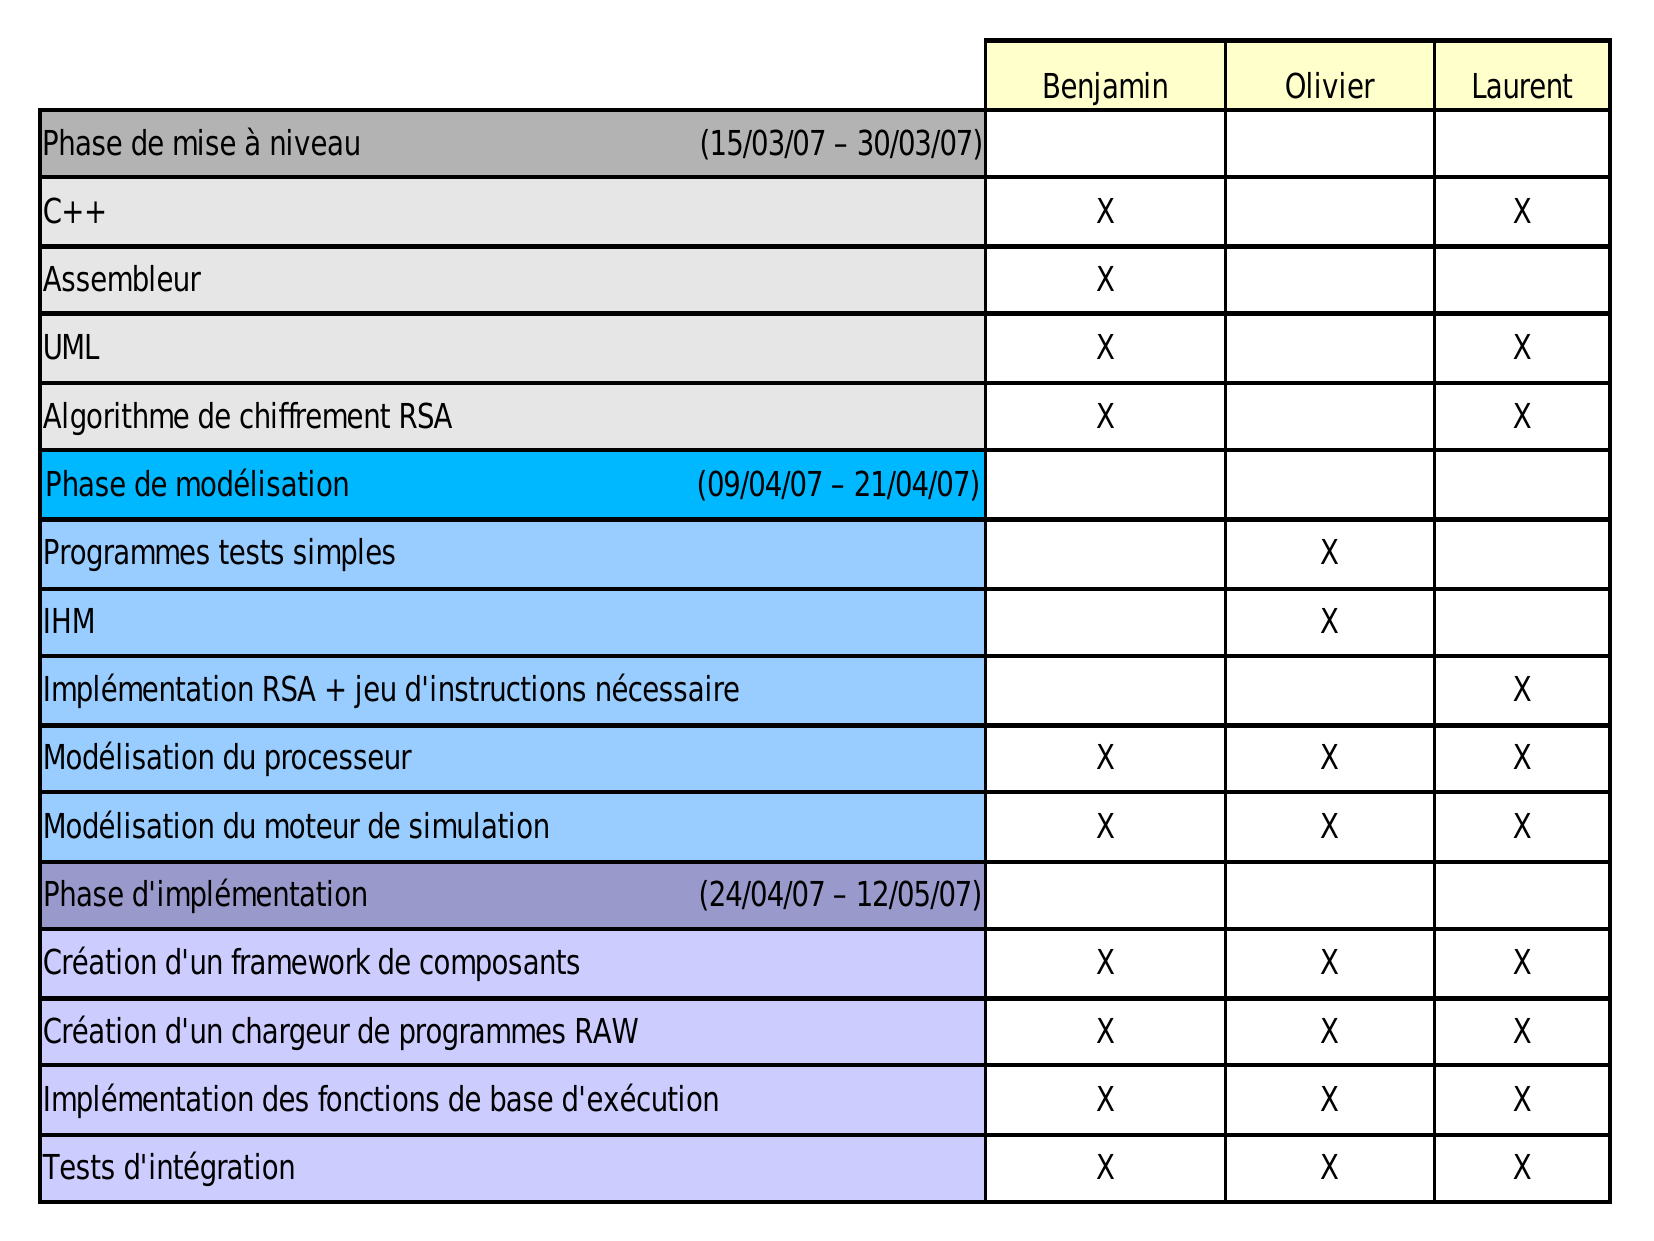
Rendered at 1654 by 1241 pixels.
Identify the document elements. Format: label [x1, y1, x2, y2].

chart [37, 37, 1613, 1207]
